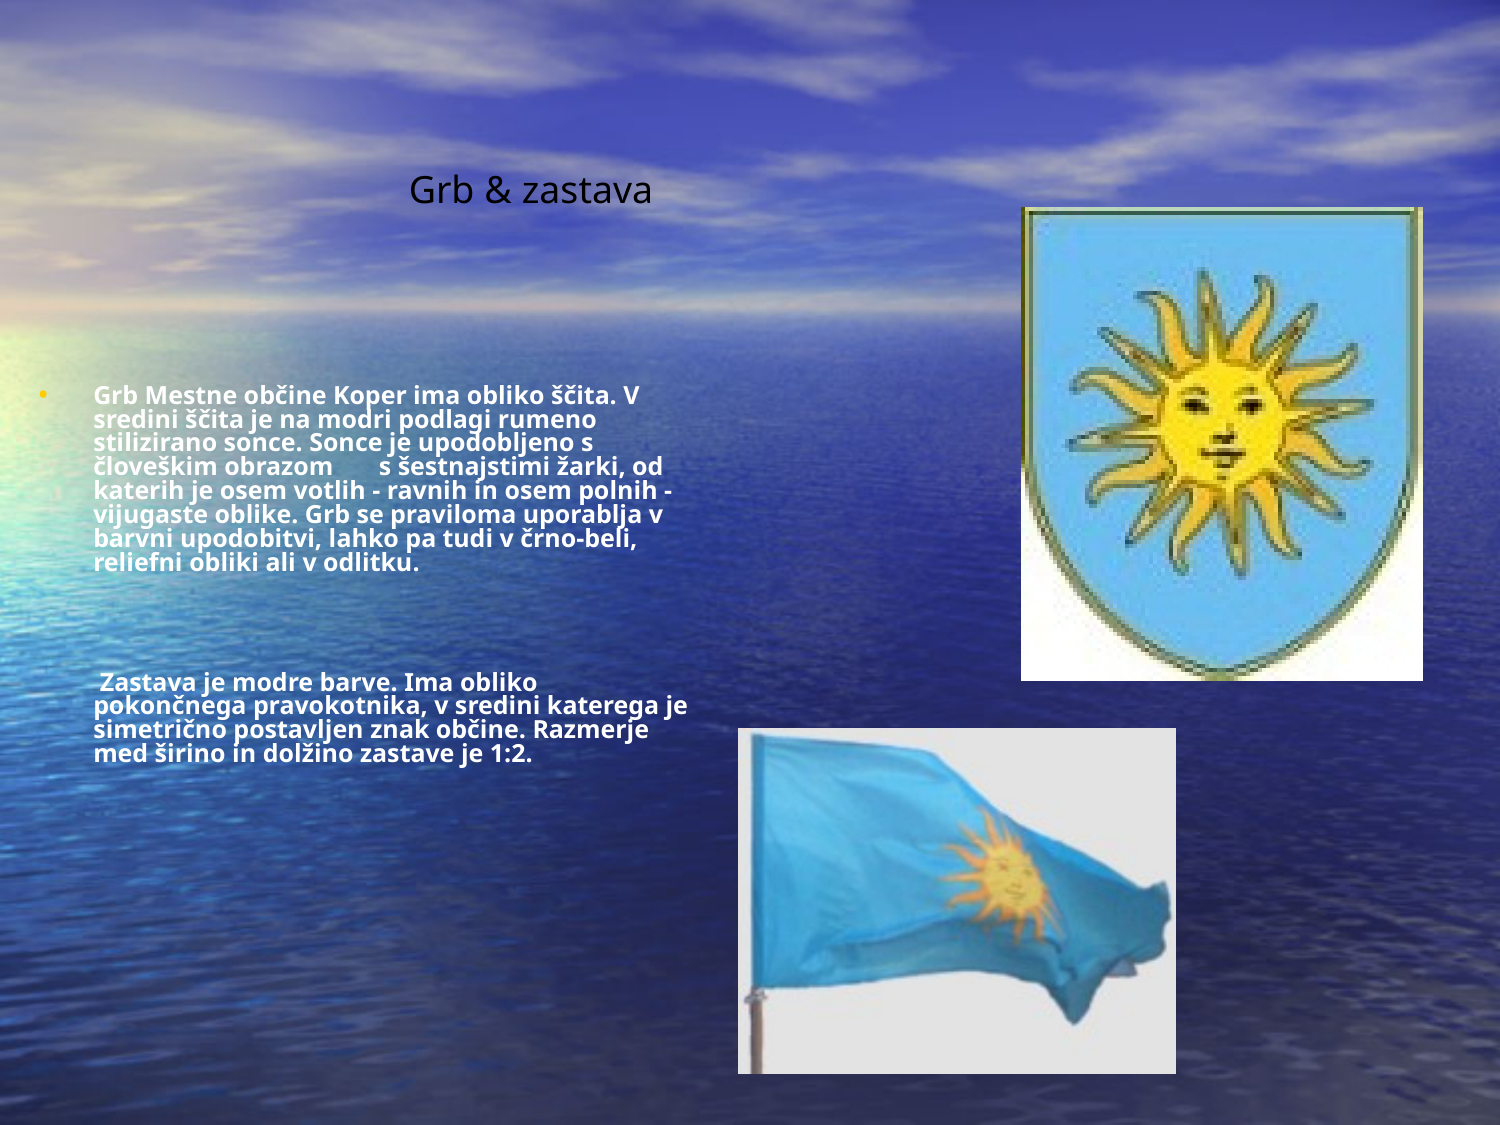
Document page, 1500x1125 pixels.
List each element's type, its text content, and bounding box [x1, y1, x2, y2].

text_box Grb & zastava [153, 13, 909, 368]
text_box Grb Mestne občine Koper ima obliko ščita. V sredini ščita je na modri podlagi rumeno stilizirano sonce. Sonce je upodobljeno s človeškim obrazom s šestnajstimi žarki, od katerih je osem votlih - ravnih in osem polnih - vijugaste oblike. Grb se praviloma uporablja v barvni upodobitvi, lahko pa tudi v črno-beli, reliefni obliki ali v odlitku. Zastava je modre barve. Ima obliko pokončnega pravokotnika, v sredini katerega je simetrično postavljen znak občine. Razmerje med širino in dolžino zastave je 1:2. [22, 331, 709, 1007]
picture [0, 0, 1500, 1125]
